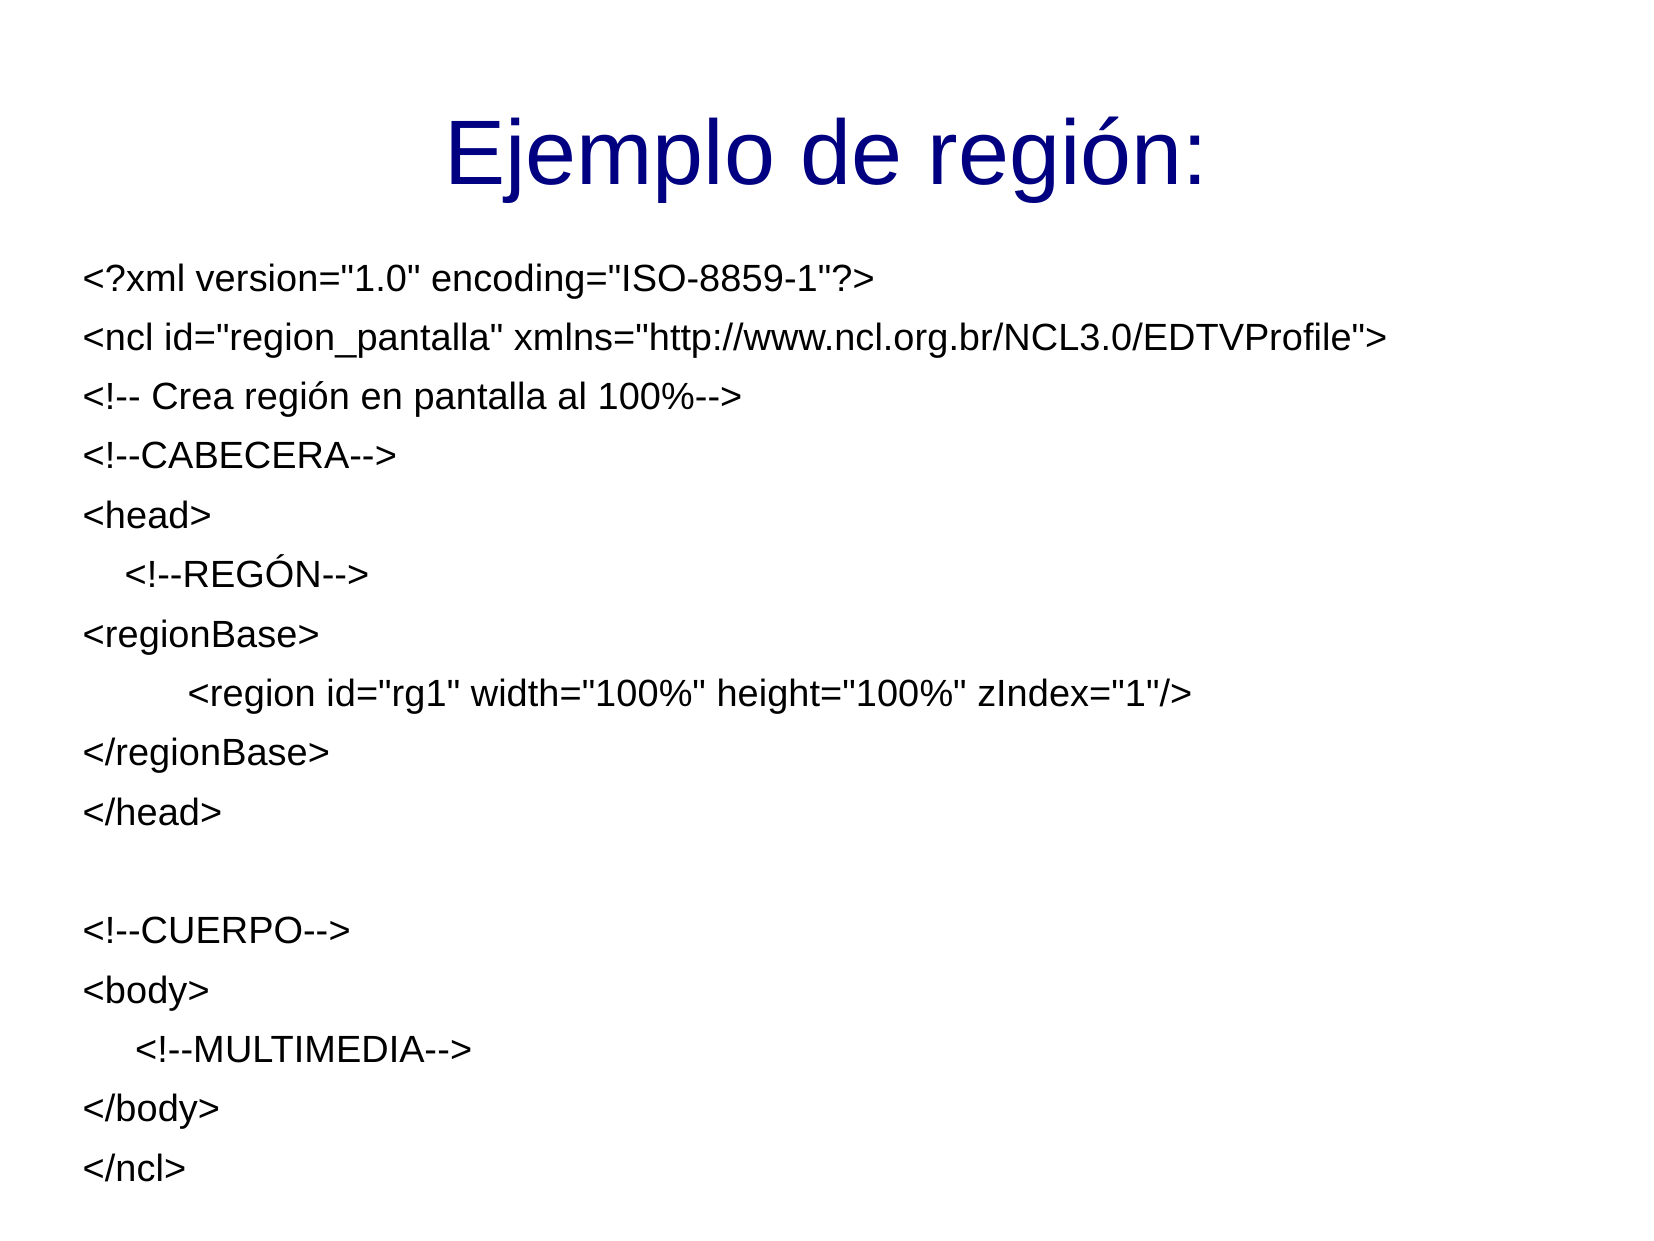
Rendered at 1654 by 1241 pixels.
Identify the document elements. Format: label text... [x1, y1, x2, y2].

title Ejemplo de región: [82, 49, 1571, 257]
list <?xml version="1.0" encoding="ISO-8859-1"?> <ncl id="region_pantalla" xmlns="http://www.ncl.org.br/NCL3.0/EDTVProfile"> <!-- Crea región en pantalla al 100%--> <!--CABECERA--> <head> <!--REGÓN--> <regionBase> <region id="rg1" width="100%" height="100%" zIndex="1"/> </regionBase> </head> <!--CUERPO--> <body> <!--MULTIMEDIA--> </body> </ncl> [82, 256, 1538, 1195]
